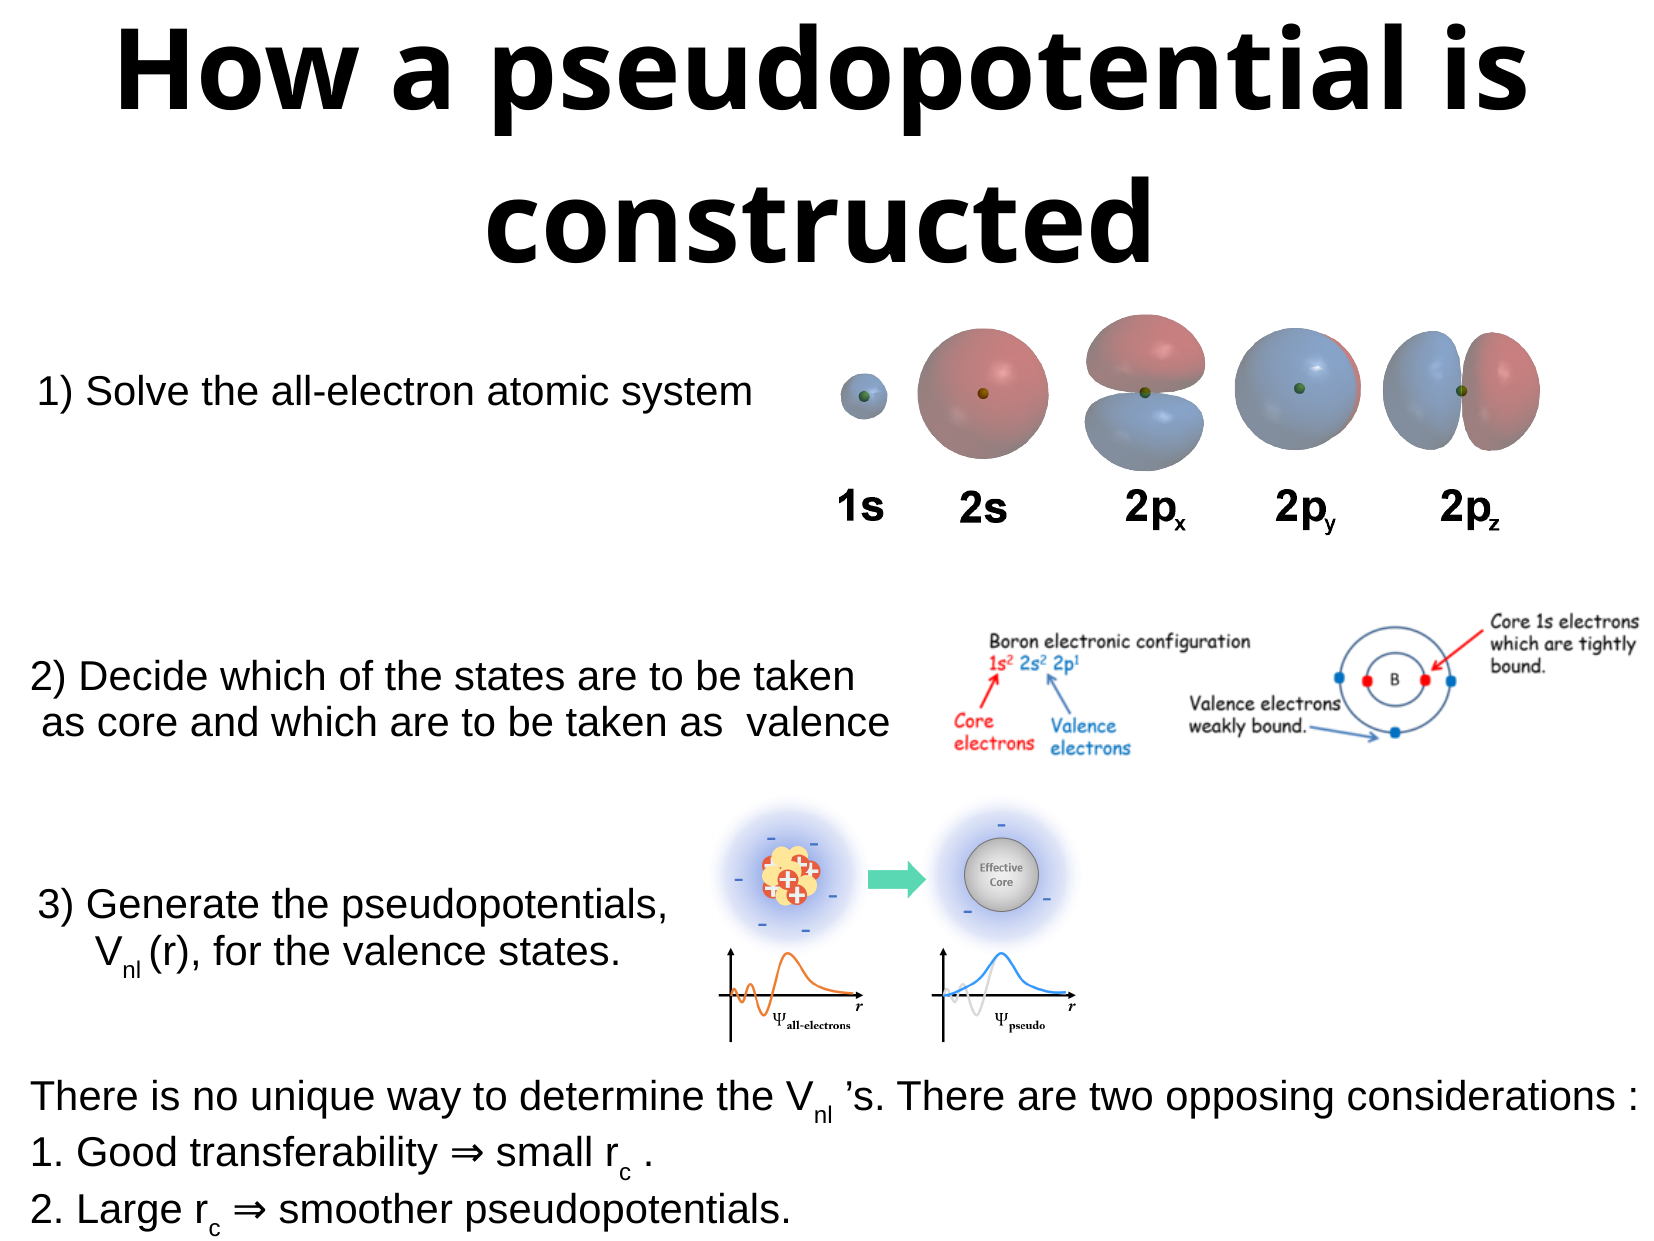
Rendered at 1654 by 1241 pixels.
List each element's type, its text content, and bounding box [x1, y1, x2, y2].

picture [810, 292, 1570, 541]
text_box There is no unique way to determine the Vnl ’s. There are two opposing considerations : 1. Good transferability ⇒ small rc . 2. Large rc ⇒ smoother pseudopotentials. [15, 1065, 1654, 1241]
title How a pseudopotential is constructed [30, 30, 1613, 256]
text_box 3) Generate the pseudopotentials, Vnl (r), for the valence states. [11, 873, 690, 992]
text_box 2) Decide which of the states are to be taken as core and which are to be taken as valence [15, 645, 918, 753]
picture [690, 584, 1651, 1051]
text_box 1) Solve the all-electron atomic system [10, 360, 841, 422]
